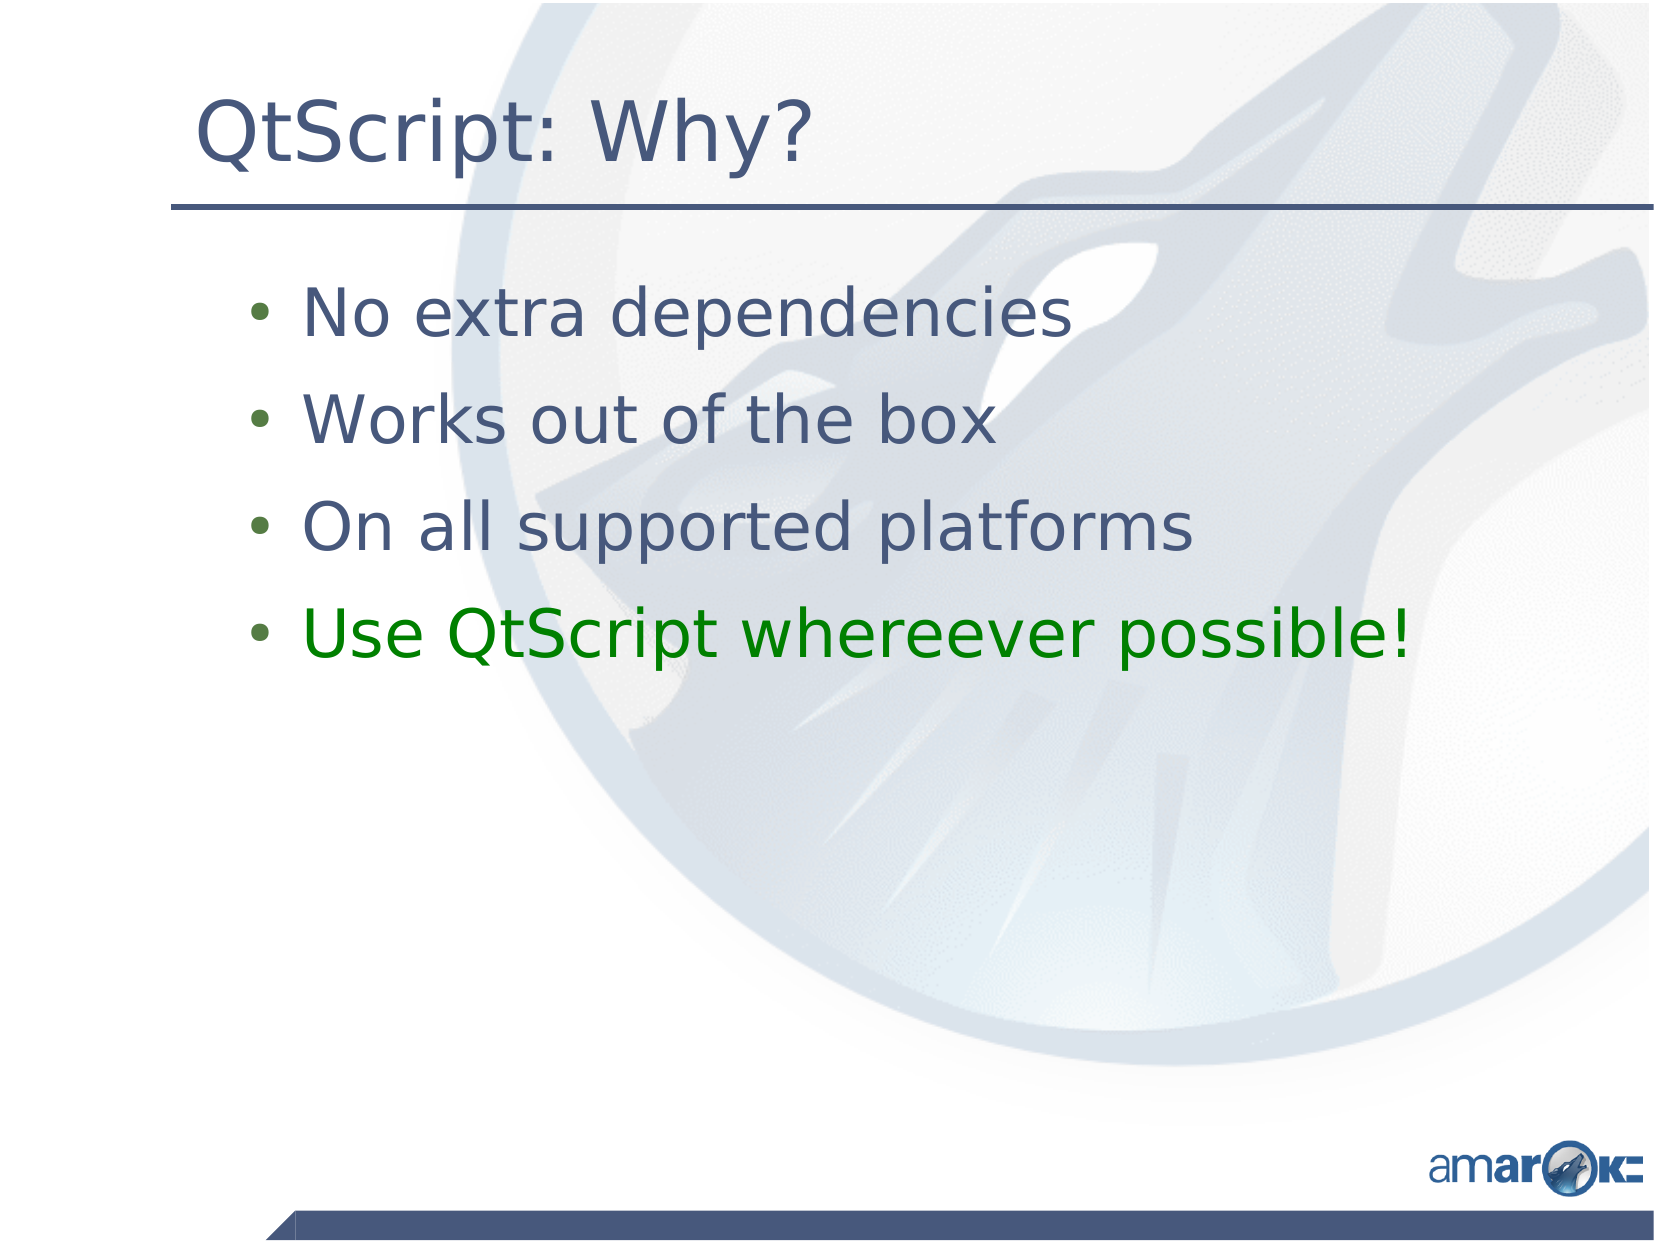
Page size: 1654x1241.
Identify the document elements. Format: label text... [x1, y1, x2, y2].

title QtScript: Why? [194, 29, 1530, 237]
picture [1417, 1127, 1652, 1210]
list No extra dependencies Works out of the box On all supported platforms Use QtScript whereever possible! [212, 274, 1530, 1078]
